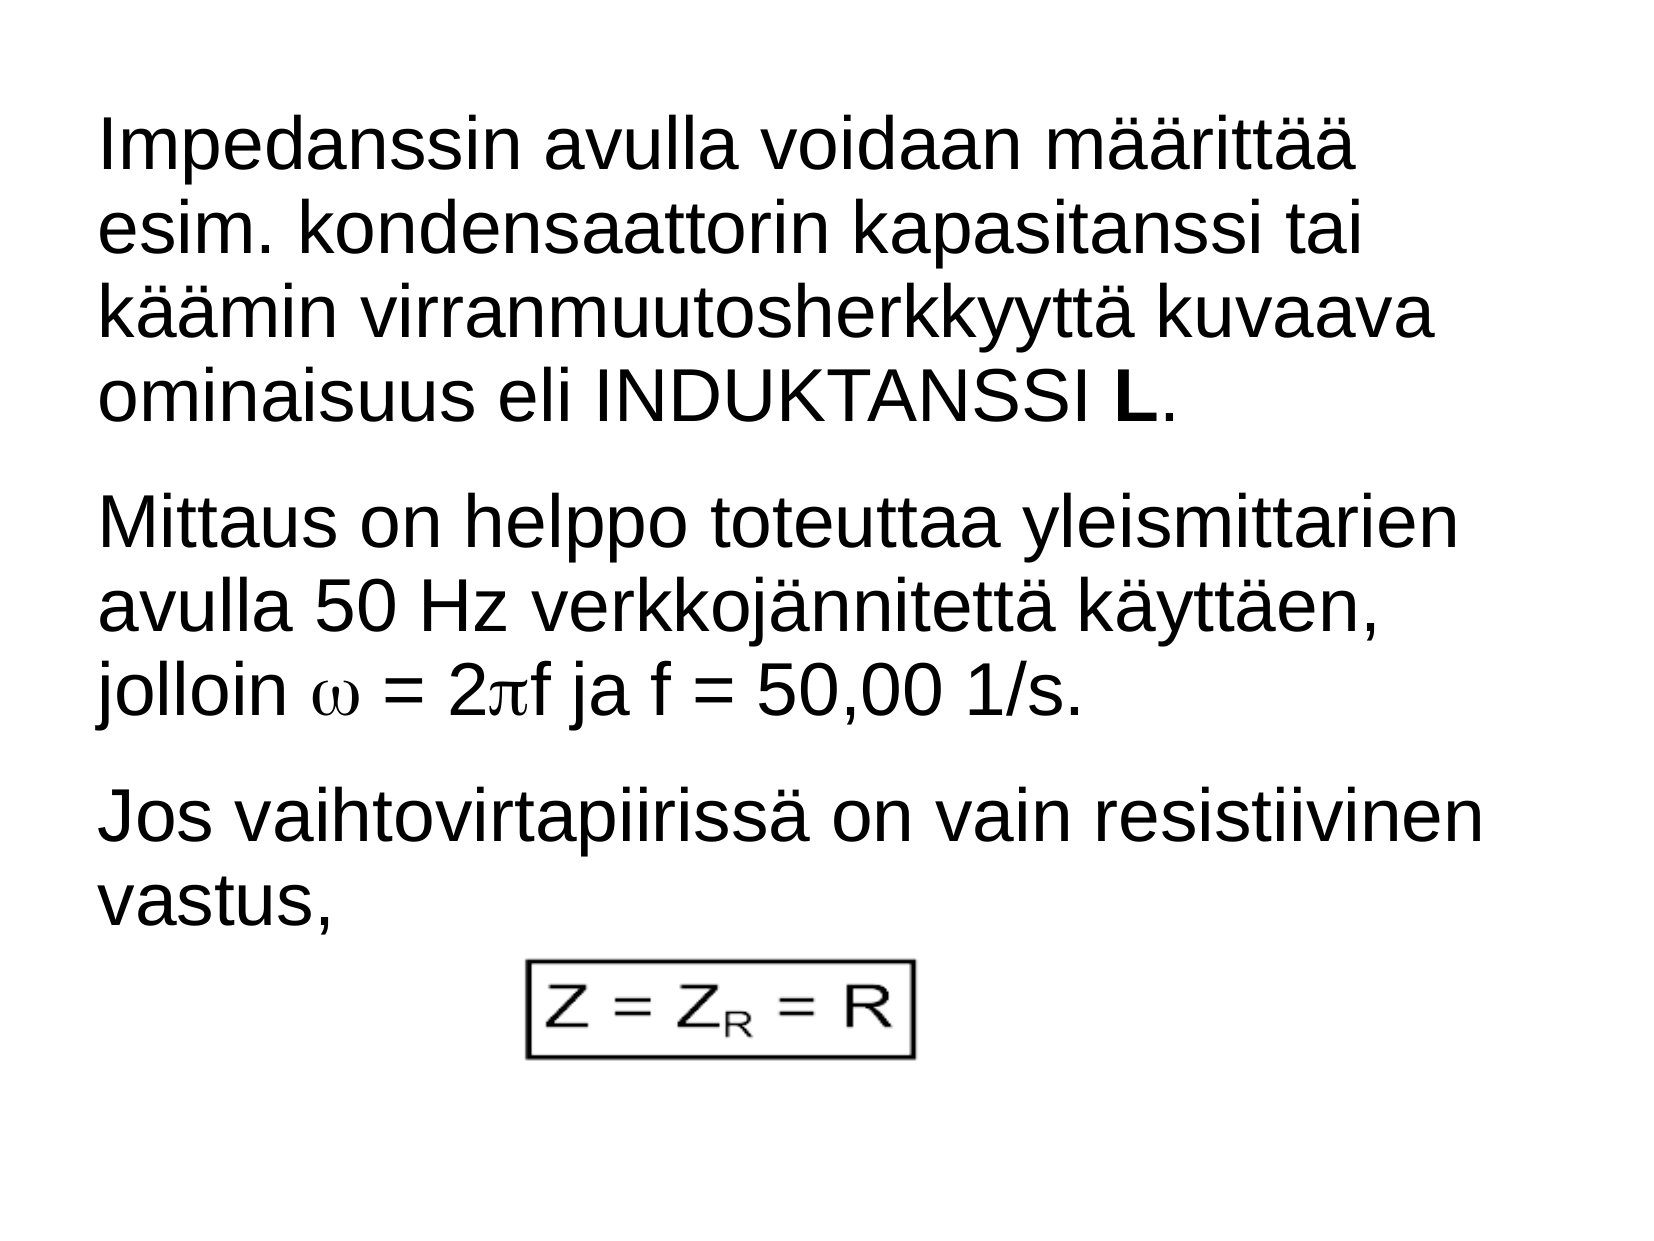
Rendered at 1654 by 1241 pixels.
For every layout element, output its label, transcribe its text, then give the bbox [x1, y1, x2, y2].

text_box Impedanssin avulla voidaan määrittää esim. kondensaattorin kapasitanssi tai käämin virranmuutosherkkyyttä kuvaava ominaisuus eli INDUKTANSSI L. Mittaus on helppo toteuttaa yleismittarien avulla 50 Hz verkkojännitettä käyttäen, jolloin w = 2pf ja f = 50,00 1/s. Jos vaihtovirtapiirissä on vain resistiivinen vastus, [82, 94, 1560, 1042]
picture [482, 933, 958, 1075]
